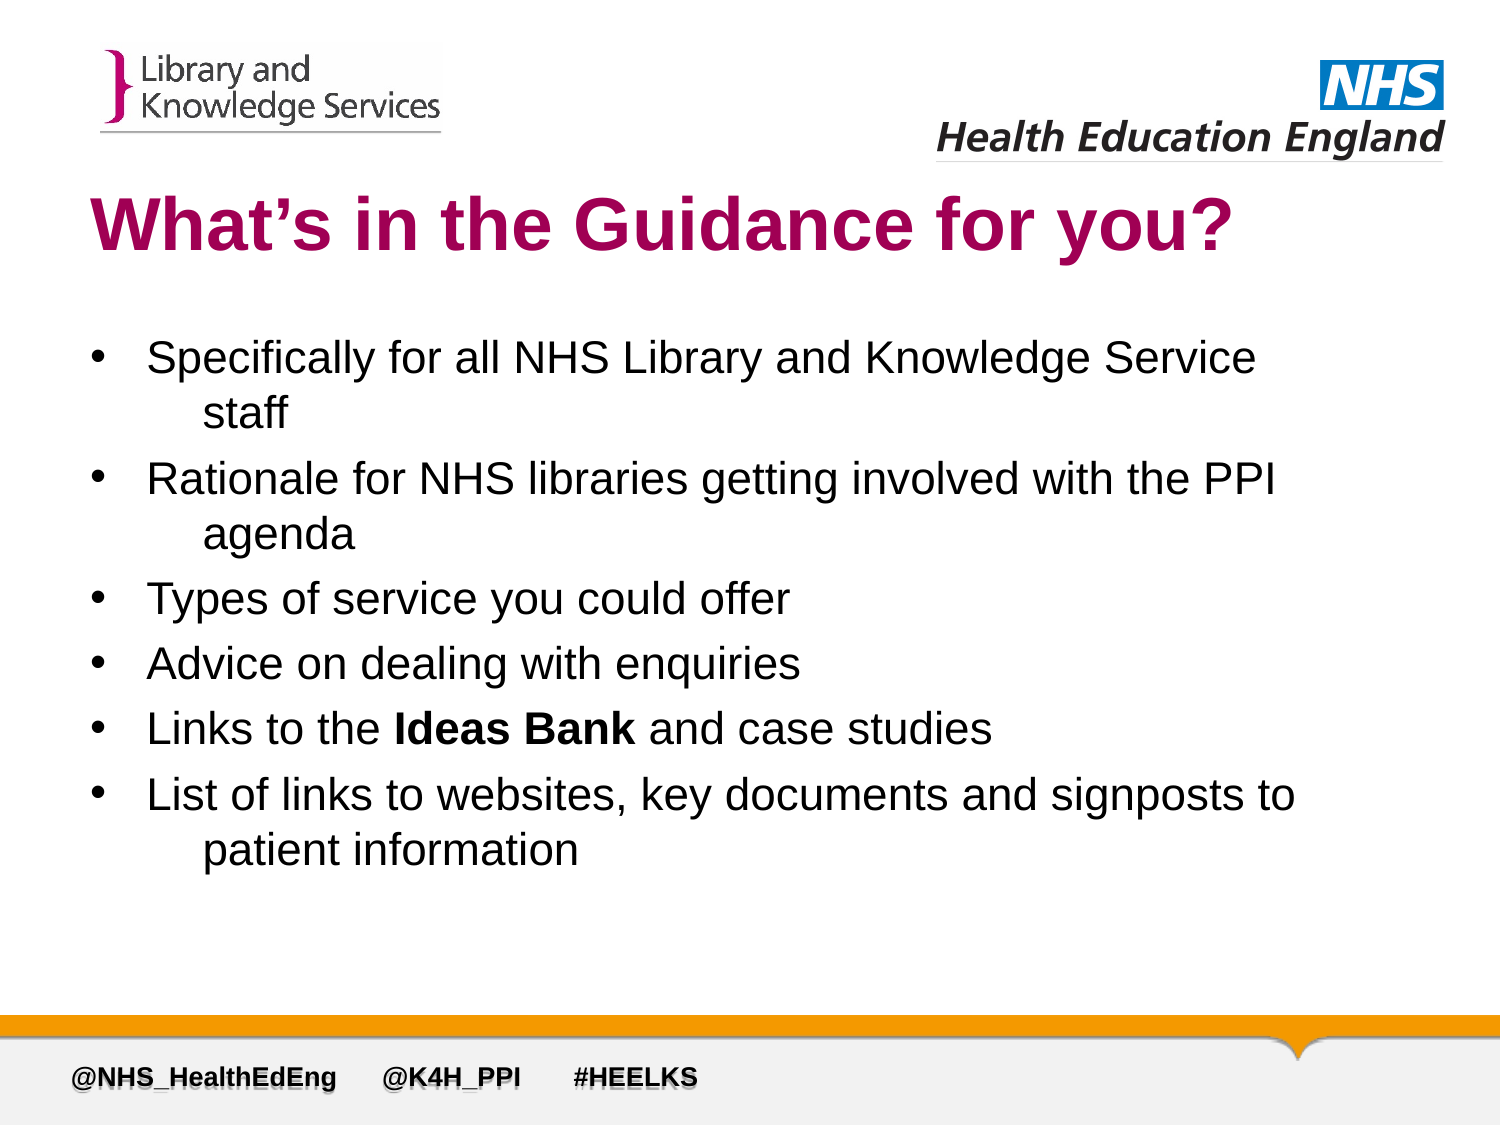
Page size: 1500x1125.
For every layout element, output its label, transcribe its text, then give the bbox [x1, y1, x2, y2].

title What’s in the Guidance for you? [75, 168, 1351, 280]
text_box @NHS_HealthEdEng @K4H_PPI #HEELKS [55, 1052, 932, 1113]
picture [100, 42, 443, 131]
list Specifically for all NHS Library and Knowledge Service staff Rationale for NHS libraries getting involved with the PPI agenda Types of service you could offer Advice on dealing with enquiries Links to the Ideas Bank and case studies List of links to websites, key documents and signposts to patient information [75, 320, 1361, 976]
